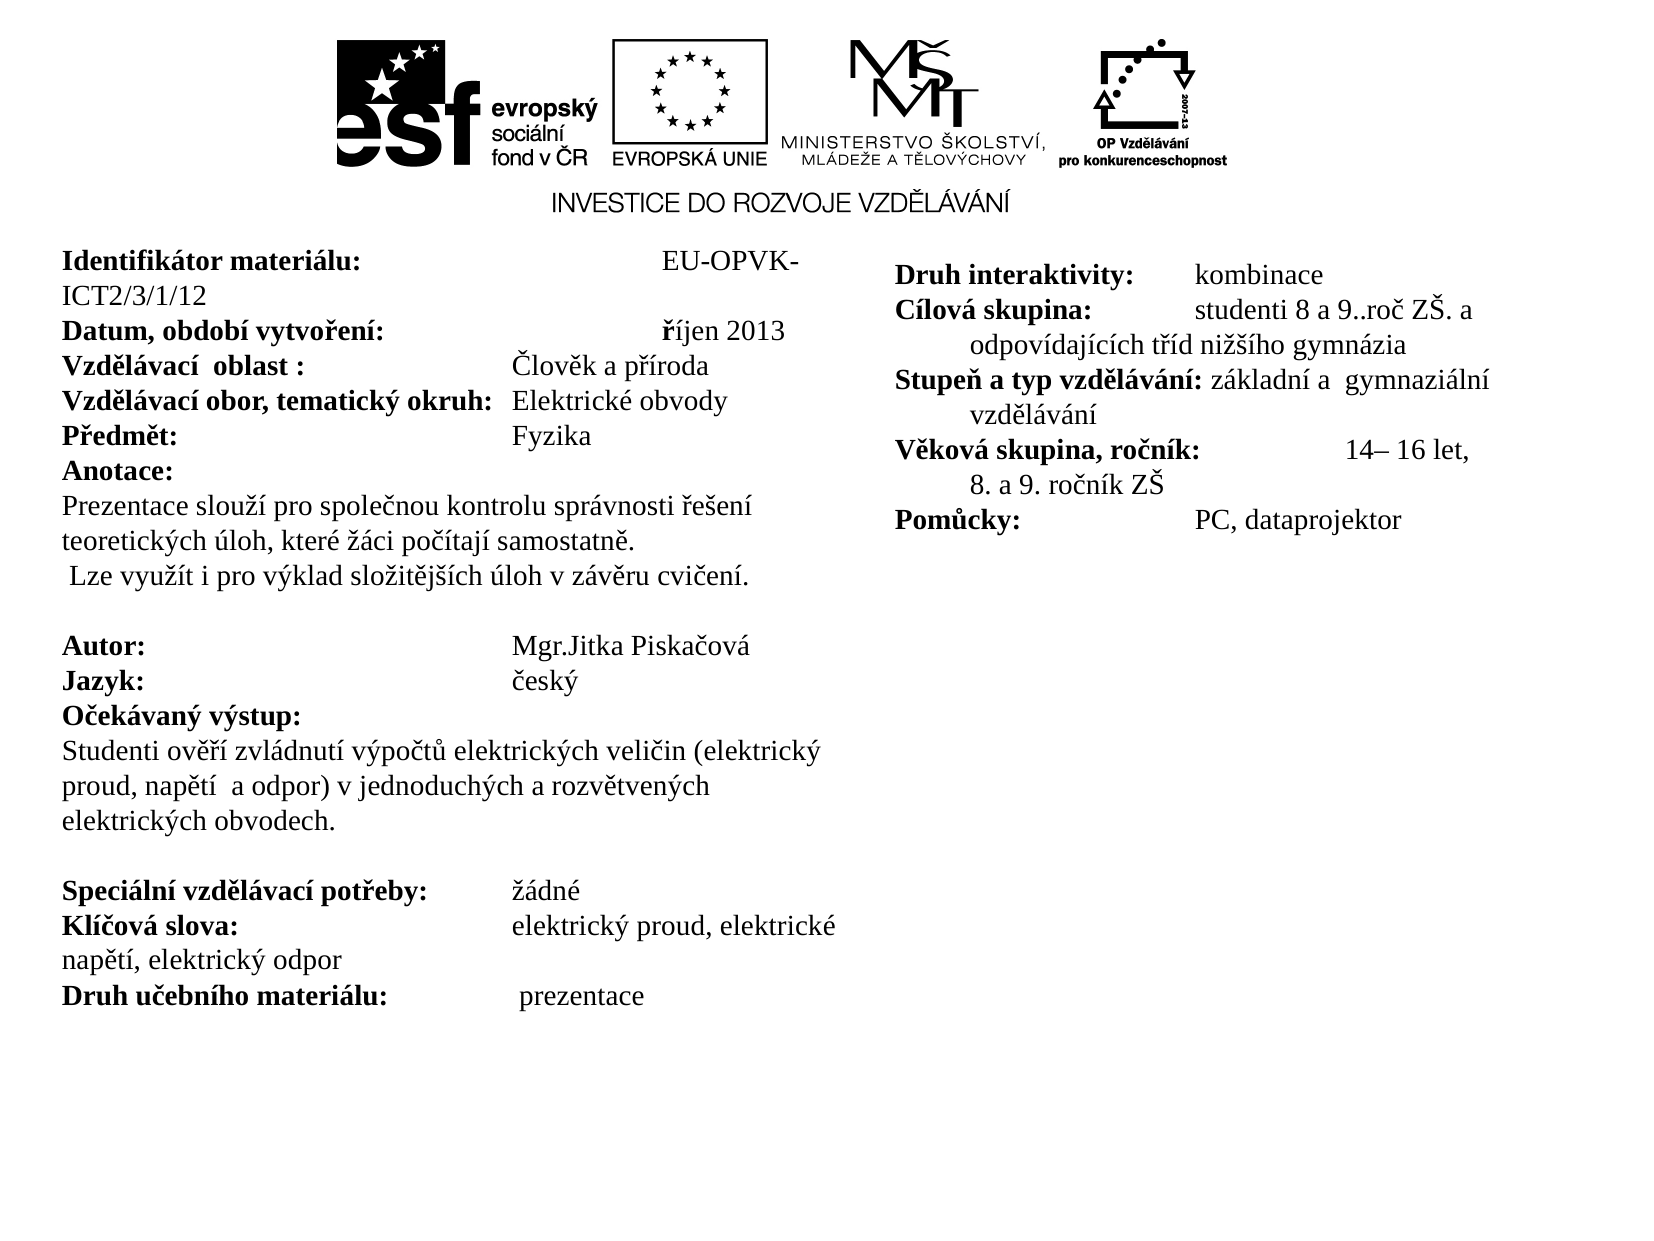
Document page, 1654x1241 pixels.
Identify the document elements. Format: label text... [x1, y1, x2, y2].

text_box Identifikátor materiálu: EU-OPVK-ICT2/3/1/12 Datum, období vytvoření: říjen 2013 Vzdělávací oblast : Člověk a příroda Vzdělávací obor, tematický okruh: Elektrické obvody Předmět: Fyzika Anotace: Prezentace slouží pro společnou kontrolu správnosti řešení teoretických úloh, které žáci počítají samostatně. Lze využít i pro výklad složitějších úloh v závěru cvičení. Autor: Mgr.Jitka Piskačová Jazyk: český Očekávaný výstup: Studenti ověří zvládnutí výpočtů elektrických veličin (elektrický proud, napětí a odpor) v jednoduchých a rozvětvených elektrických obvodech. Speciální vzdělávací potřeby: žádné Klíčová slova: elektrický proud, elektrické napětí, elektrický odpor Druh učebního materiálu: prezentace [47, 234, 860, 1019]
text_box Druh interaktivity: kombinace Cílová skupina: studenti 8 a 9..roč ZŠ. a odpovídajících tříd nižšího gymnázia Stupeň a typ vzdělávání: základní a gymnaziální vzdělávání Věková skupina, ročník: 14– 16 let, 8. a 9. ročník ZŠ Pomůcky: PC, dataprojektor [879, 247, 1518, 544]
picture [289, 0, 1288, 244]
